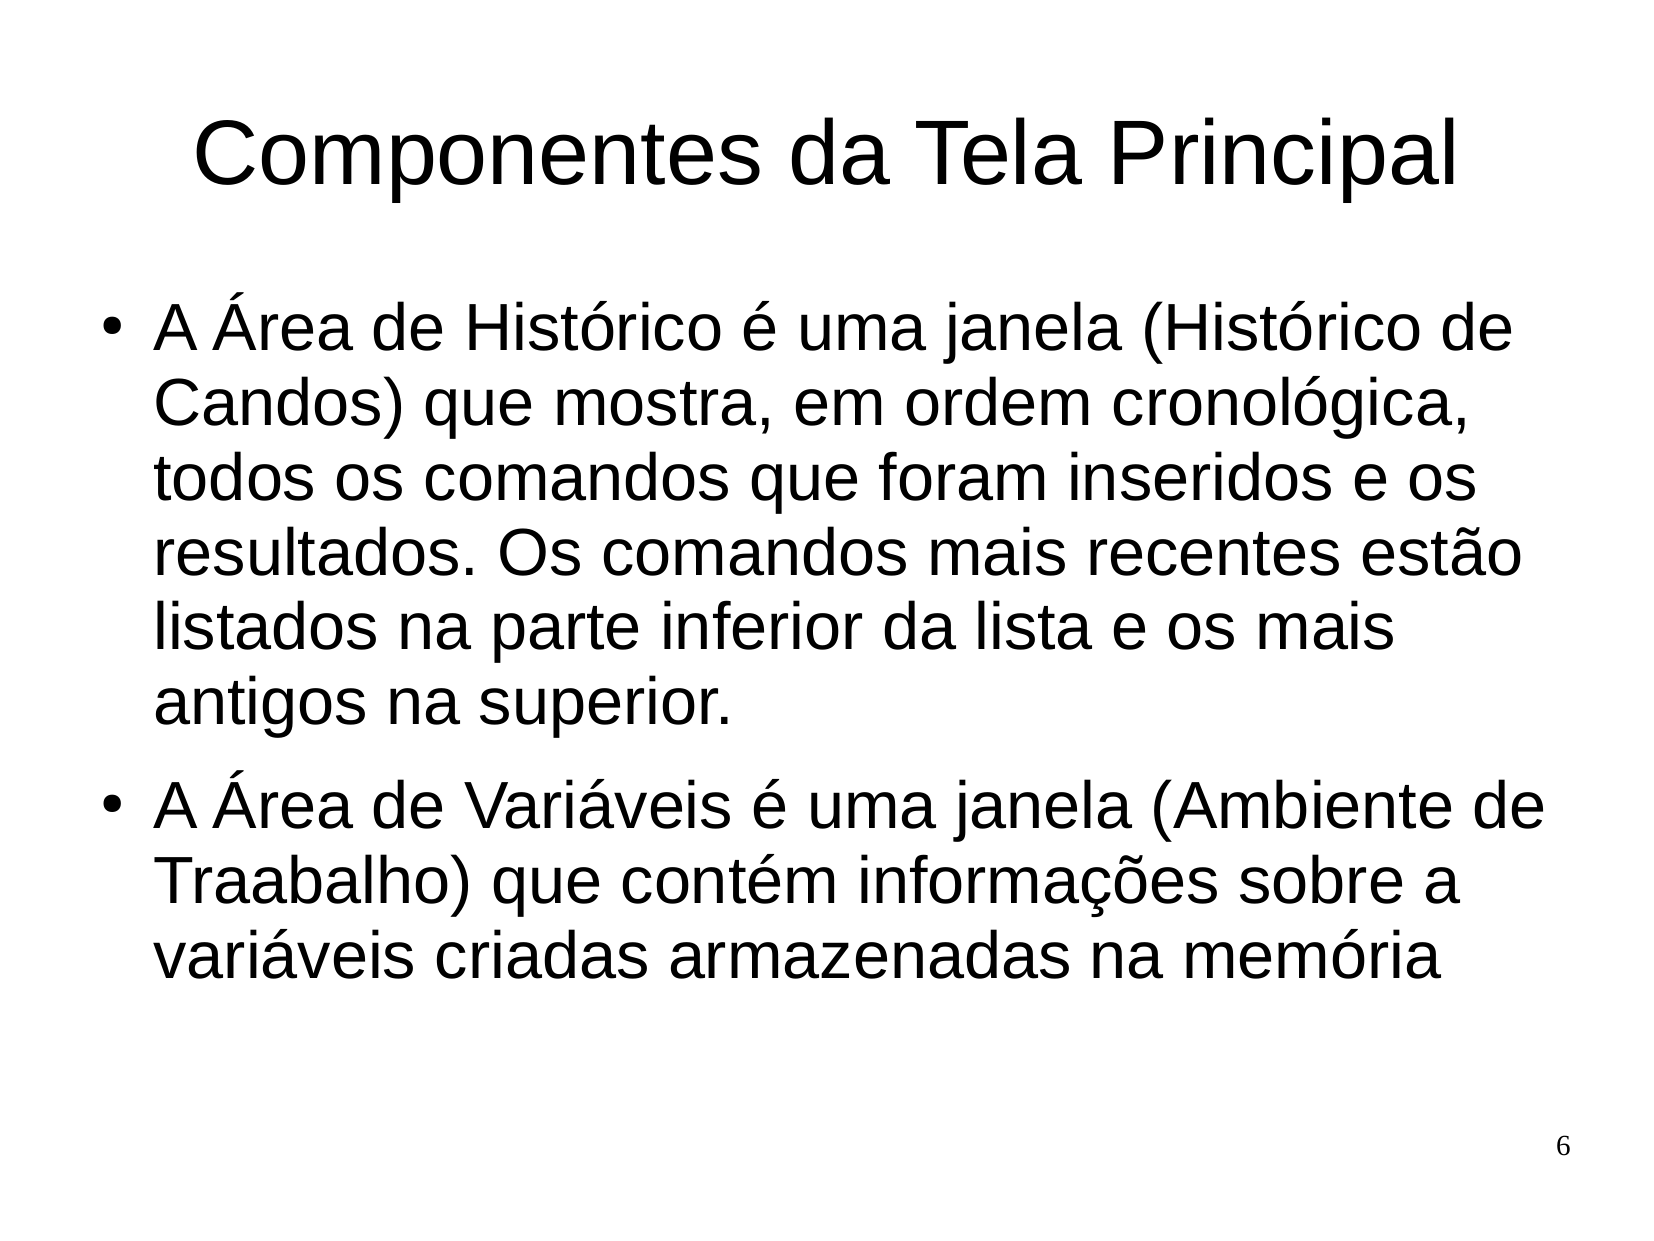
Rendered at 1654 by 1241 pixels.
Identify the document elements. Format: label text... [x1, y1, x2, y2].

title Componentes da Tela Principal [82, 49, 1571, 257]
list A Área de Histórico é uma janela (Histórico de Candos) que mostra, em ordem cronológica, todos os comandos que foram inseridos e os resultados. Os comandos mais recentes estão listados na parte inferior da lista e os mais antigos na superior. A Área de Variáveis é uma janela (Ambiente de Traabalho) que contém informações sobre a variáveis criadas armazenadas na memória [82, 290, 1571, 1010]
